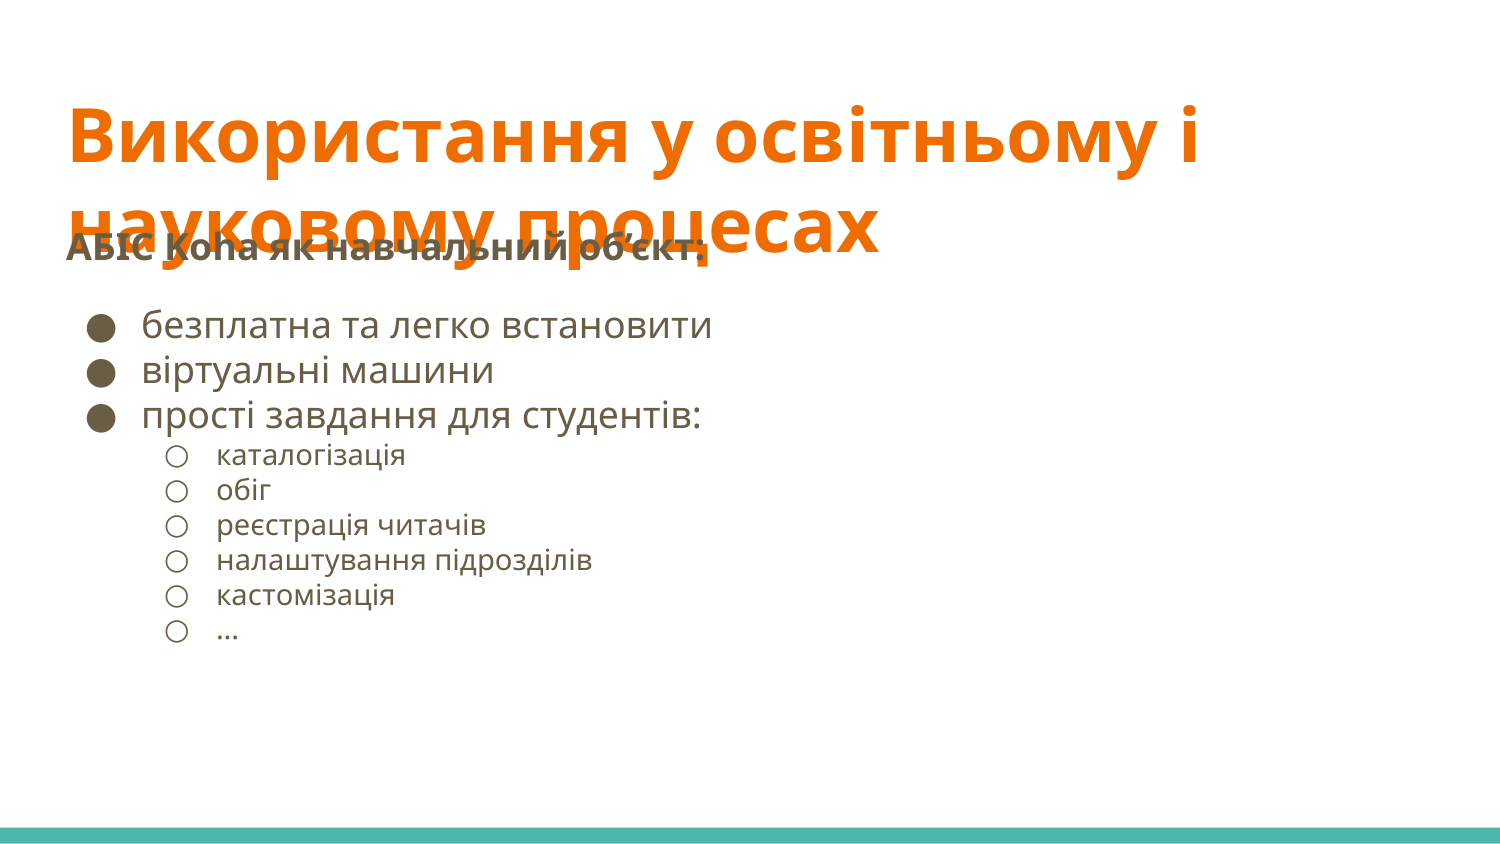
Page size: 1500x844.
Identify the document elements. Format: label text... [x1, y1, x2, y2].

title Використання у освітньому і науковому процесах [51, 72, 1449, 189]
list АБІС Koha як навчальний об’єкт: безплатна та легко встановити віртуальні машини прості завдання для студентів: каталогізація обіг реєстрація читачів налаштування підрозділів кастомізація ... [51, 207, 1449, 750]
